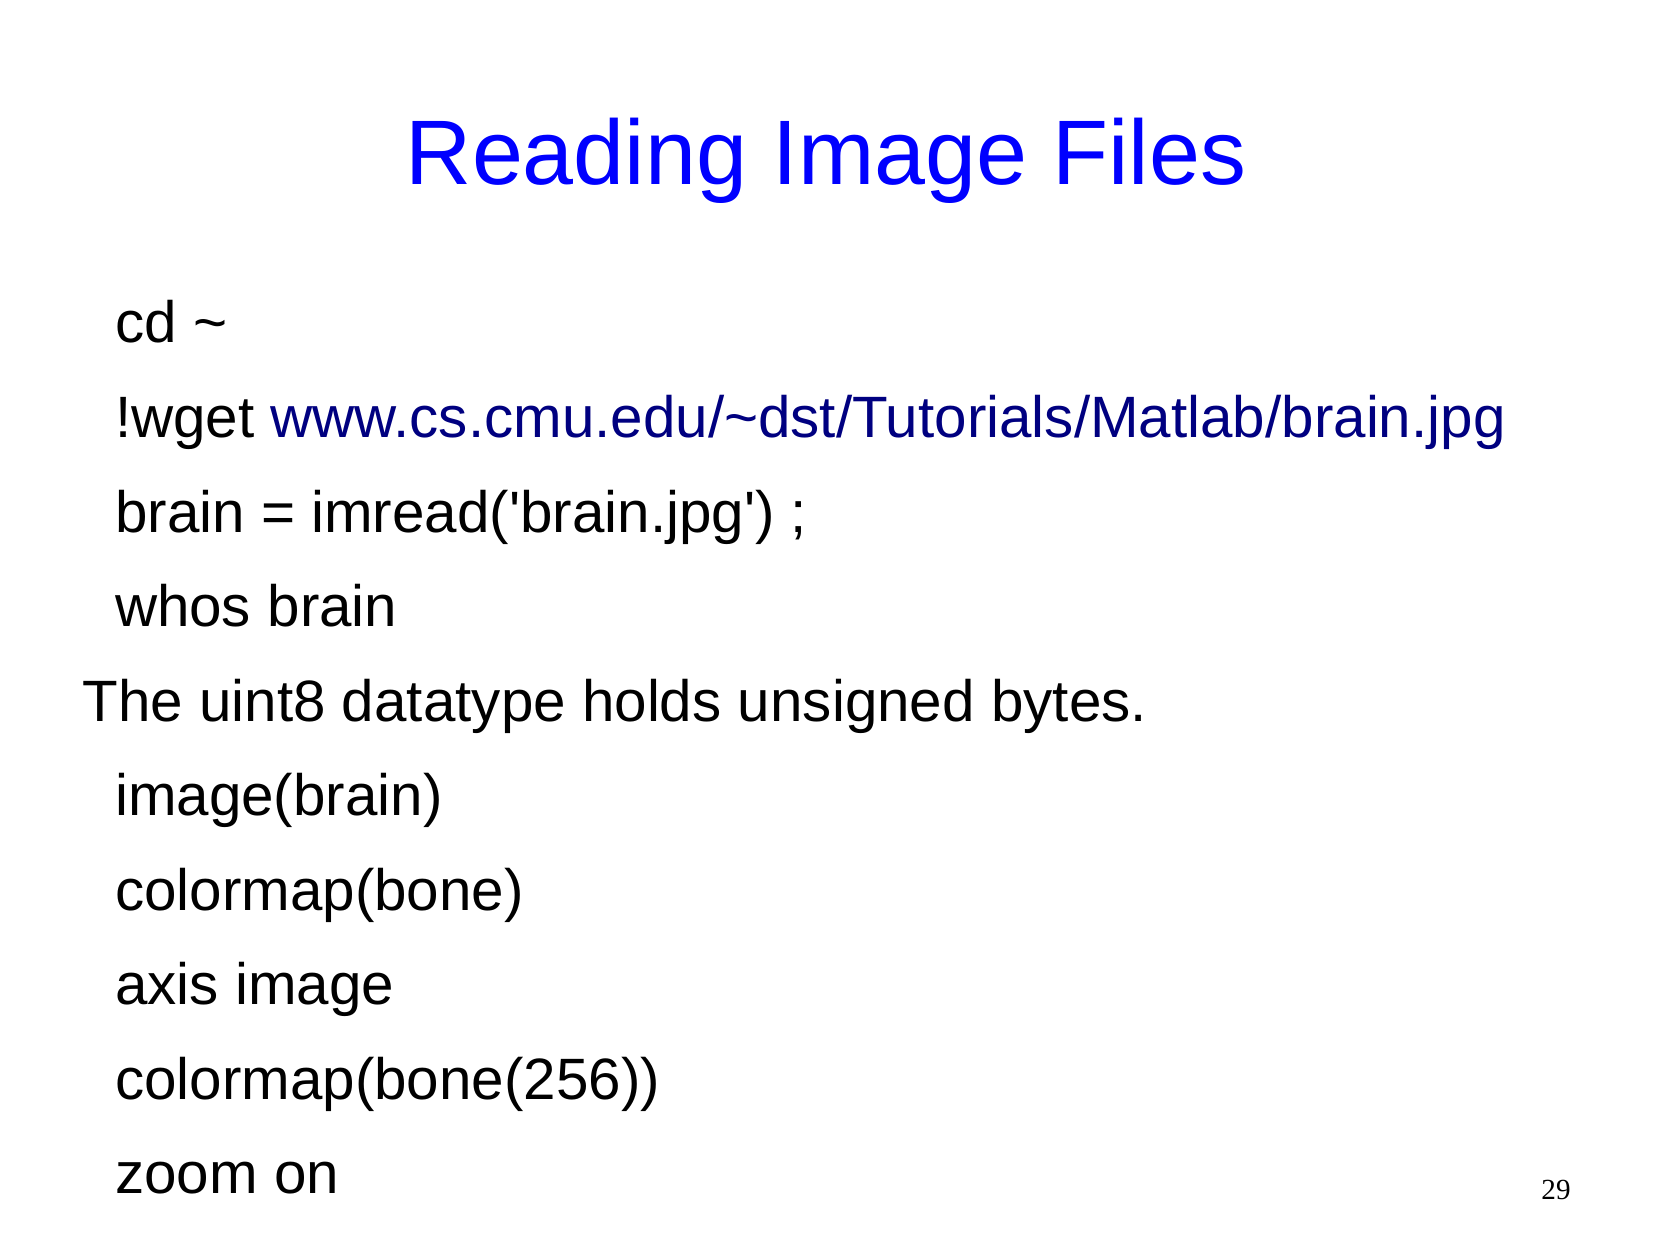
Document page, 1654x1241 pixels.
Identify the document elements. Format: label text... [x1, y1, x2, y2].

list cd ~ !wget www.cs.cmu.edu/~dst/Tutorials/Matlab/brain.jpg brain = imread('brain.jpg') ; whos brain The uint8 datatype holds unsigned bytes. image(brain) colormap(bone) axis image colormap(bone(256)) zoom on [82, 290, 1571, 1209]
title Reading Image Files [82, 56, 1571, 250]
